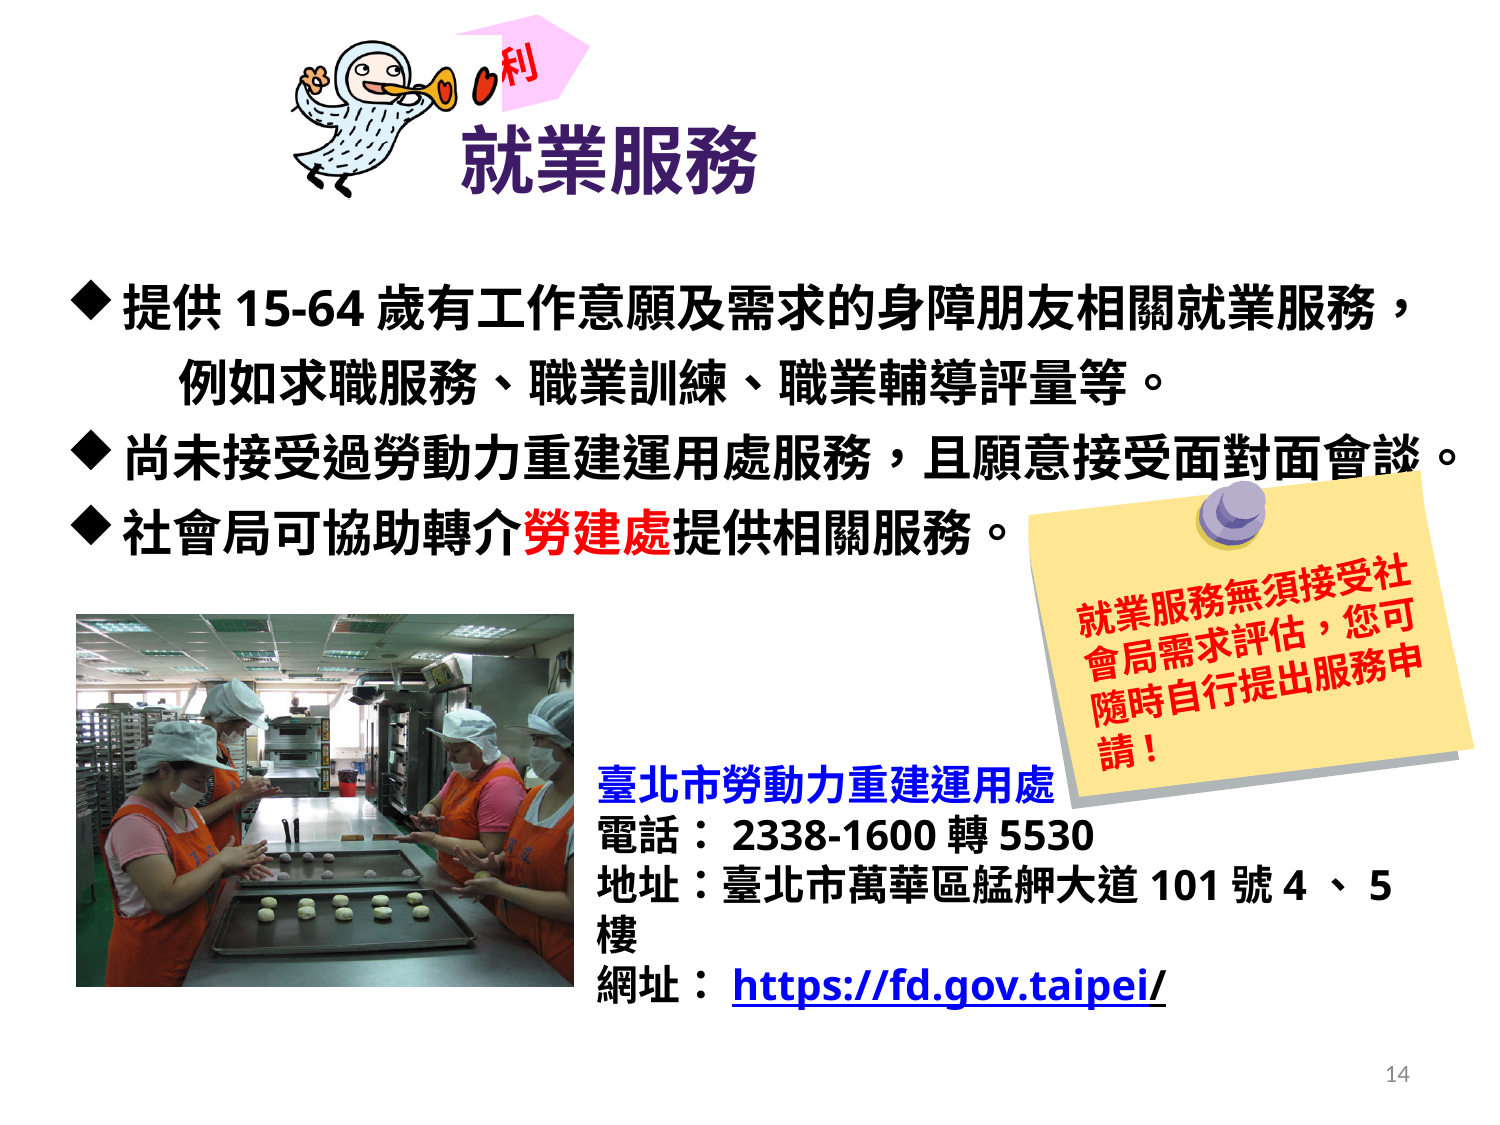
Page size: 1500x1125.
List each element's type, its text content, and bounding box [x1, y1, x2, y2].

text_box 臺北市勞動力重建運用處 電話：2338-1600轉5530 地址：臺北市萬華區艋舺大道101號4、5樓 網址：https://fd.gov.taipei/ [581, 751, 1455, 1024]
text_box 提供15-64歲有工作意願及需求的身障朋友相關就業服務， 例如求職服務、職業訓練、職業輔導評量等。 尚未接受過勞動力重建運用處服務，且願意接受面對面會談。 社會局可協助轉介勞建處提供相關服務。 [51, 254, 1477, 570]
slide_number <編號> [1074, 1042, 1425, 1103]
picture [76, 614, 574, 987]
text_box 就業服務無須接受社會局需求評估，您可隨時自行提出服務申請! [1057, 534, 1454, 787]
text_box 第2類福利 [453, 14, 591, 81]
picture [289, 35, 502, 200]
picture [1004, 438, 1498, 842]
title 就業服務 [444, 81, 894, 236]
